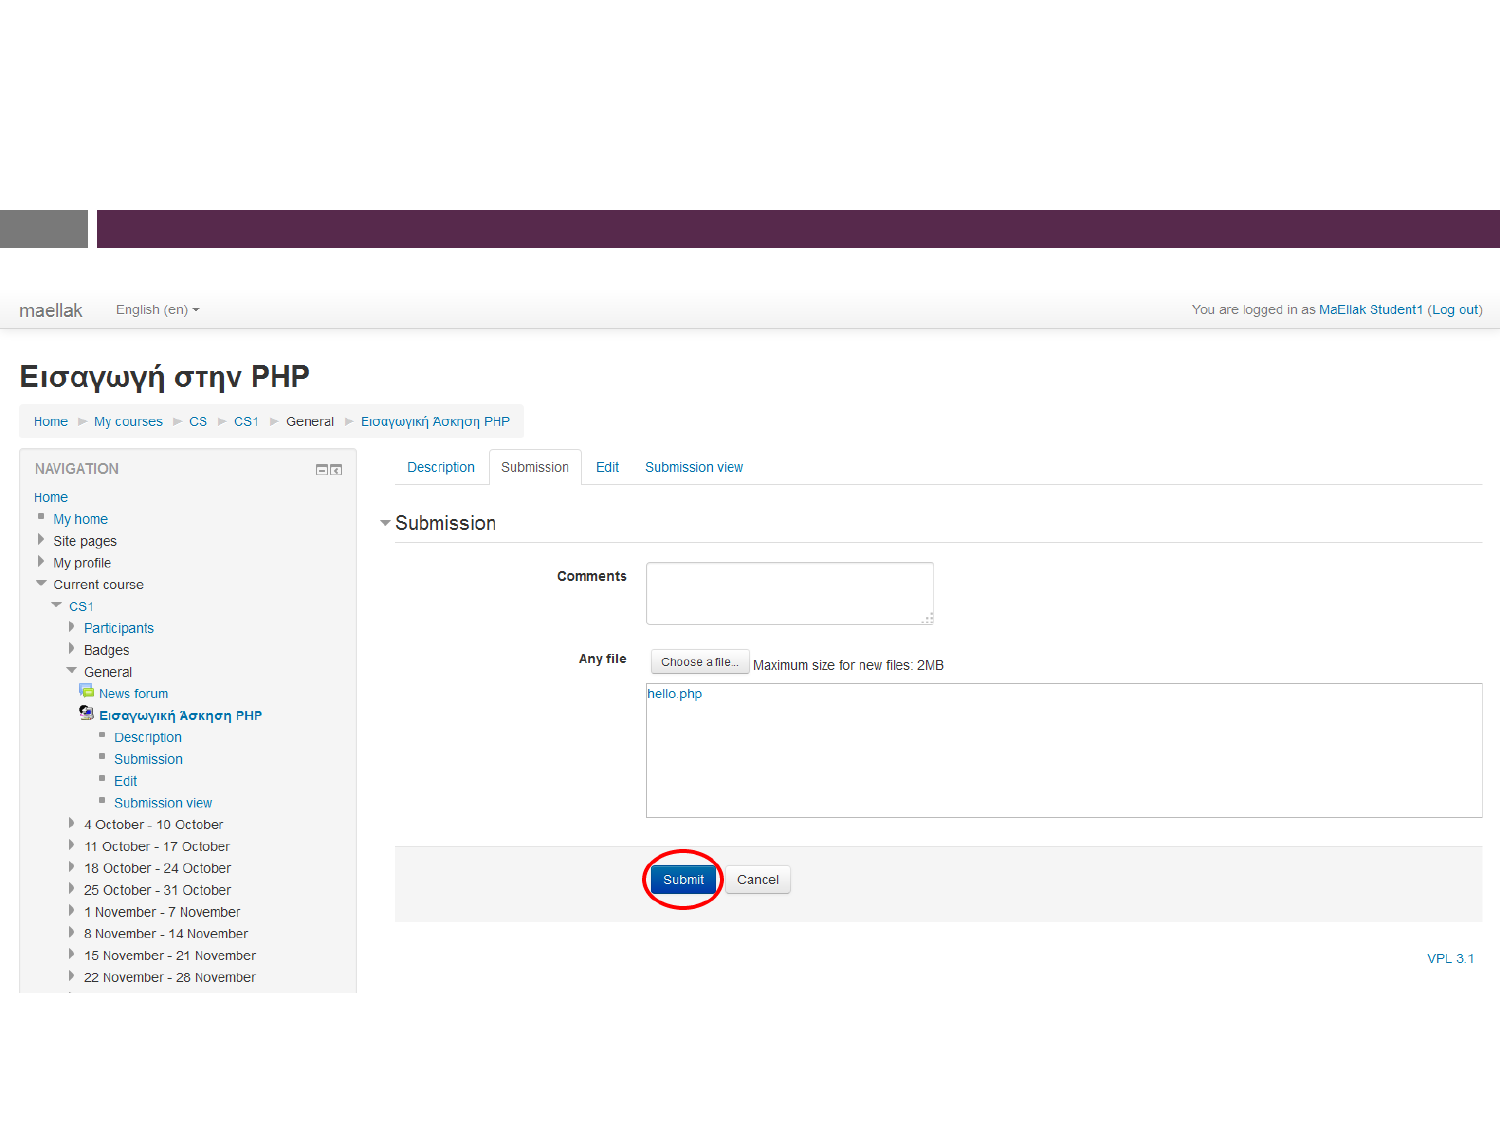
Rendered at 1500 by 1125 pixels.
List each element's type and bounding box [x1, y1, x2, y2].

picture [0, 290, 1500, 994]
